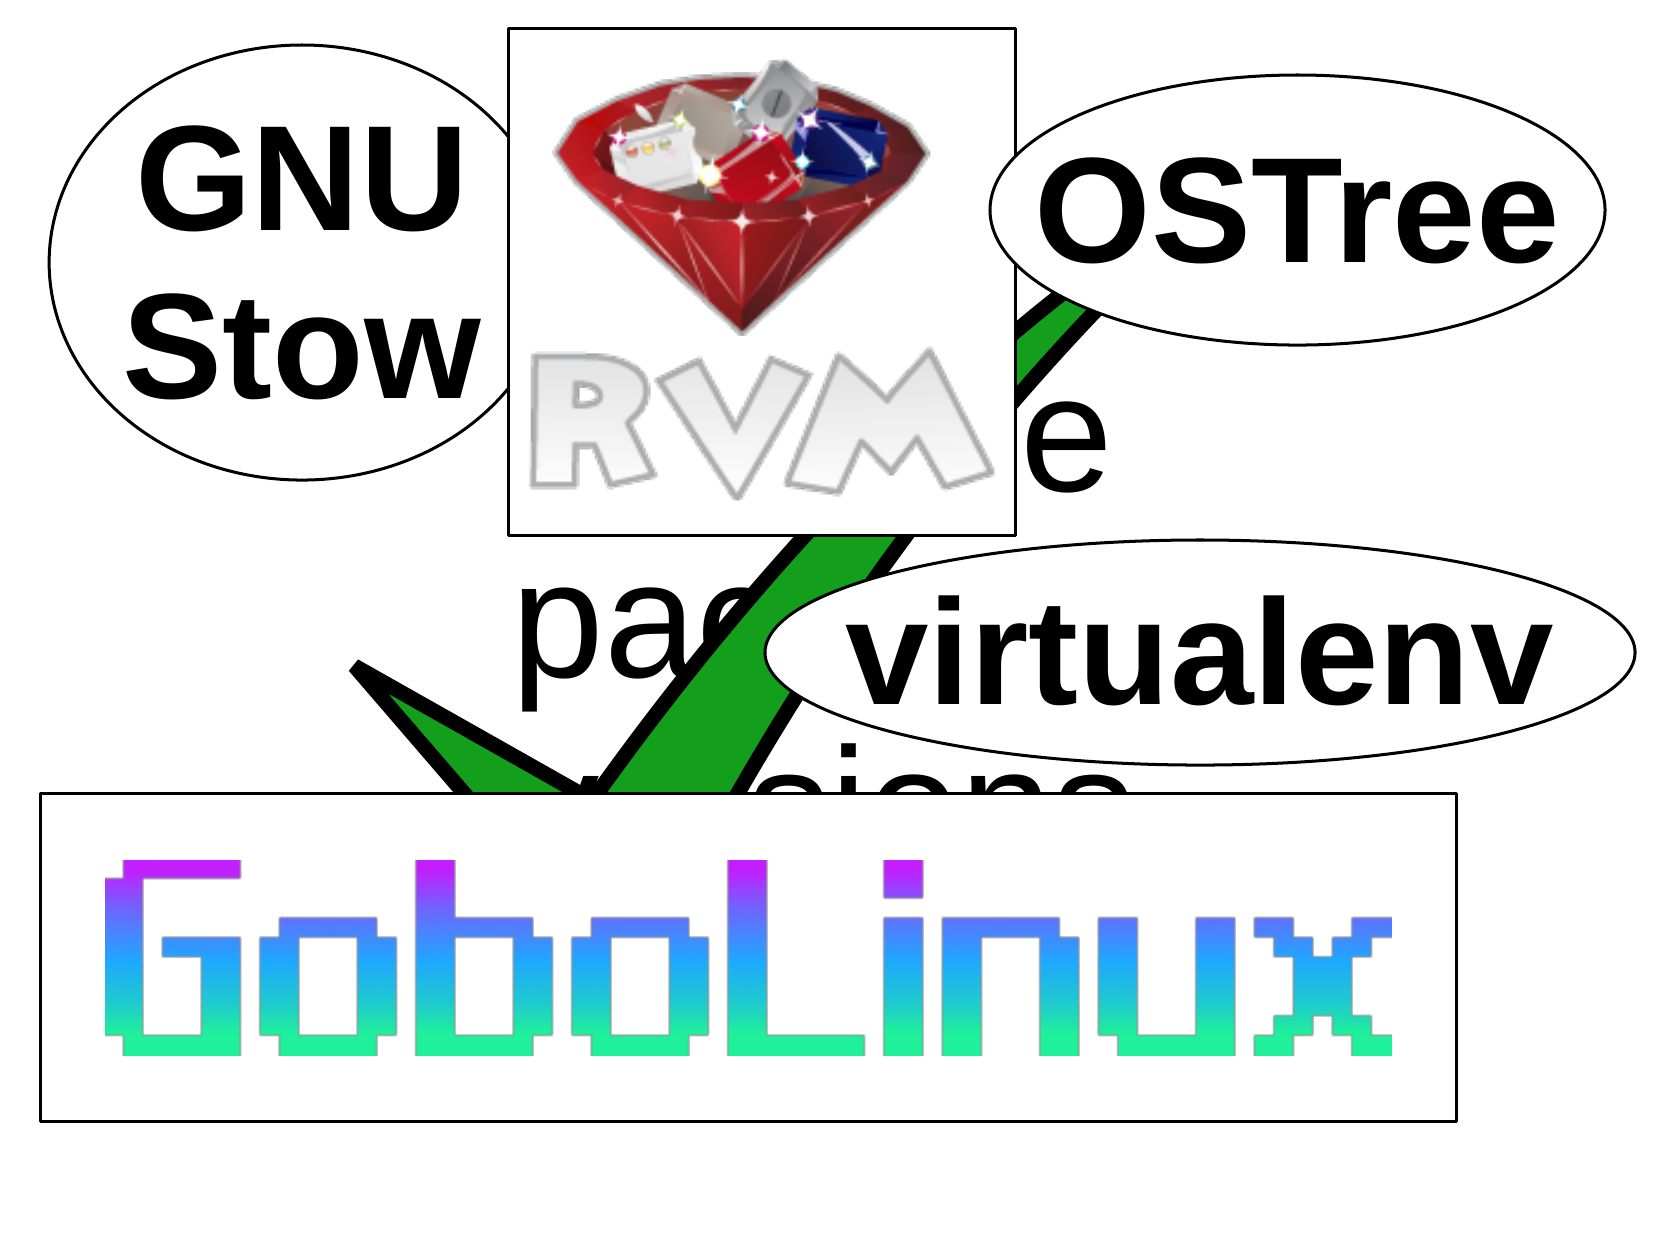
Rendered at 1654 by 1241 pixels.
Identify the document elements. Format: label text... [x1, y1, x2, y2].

text_box OSTree [990, 75, 1606, 346]
picture [42, 795, 1456, 1121]
text_box [1017, 296, 1095, 398]
text_box virtualenv [765, 540, 1636, 766]
text_box Multiple package versions [496, 392, 802, 792]
picture [510, 30, 1014, 534]
text_box Multiple package versions [740, 696, 1158, 792]
text_box Multiple package versions [878, 333, 1158, 576]
text_box [354, 665, 578, 792]
text_box GNU Stow [49, 45, 507, 481]
text_box [598, 537, 906, 792]
